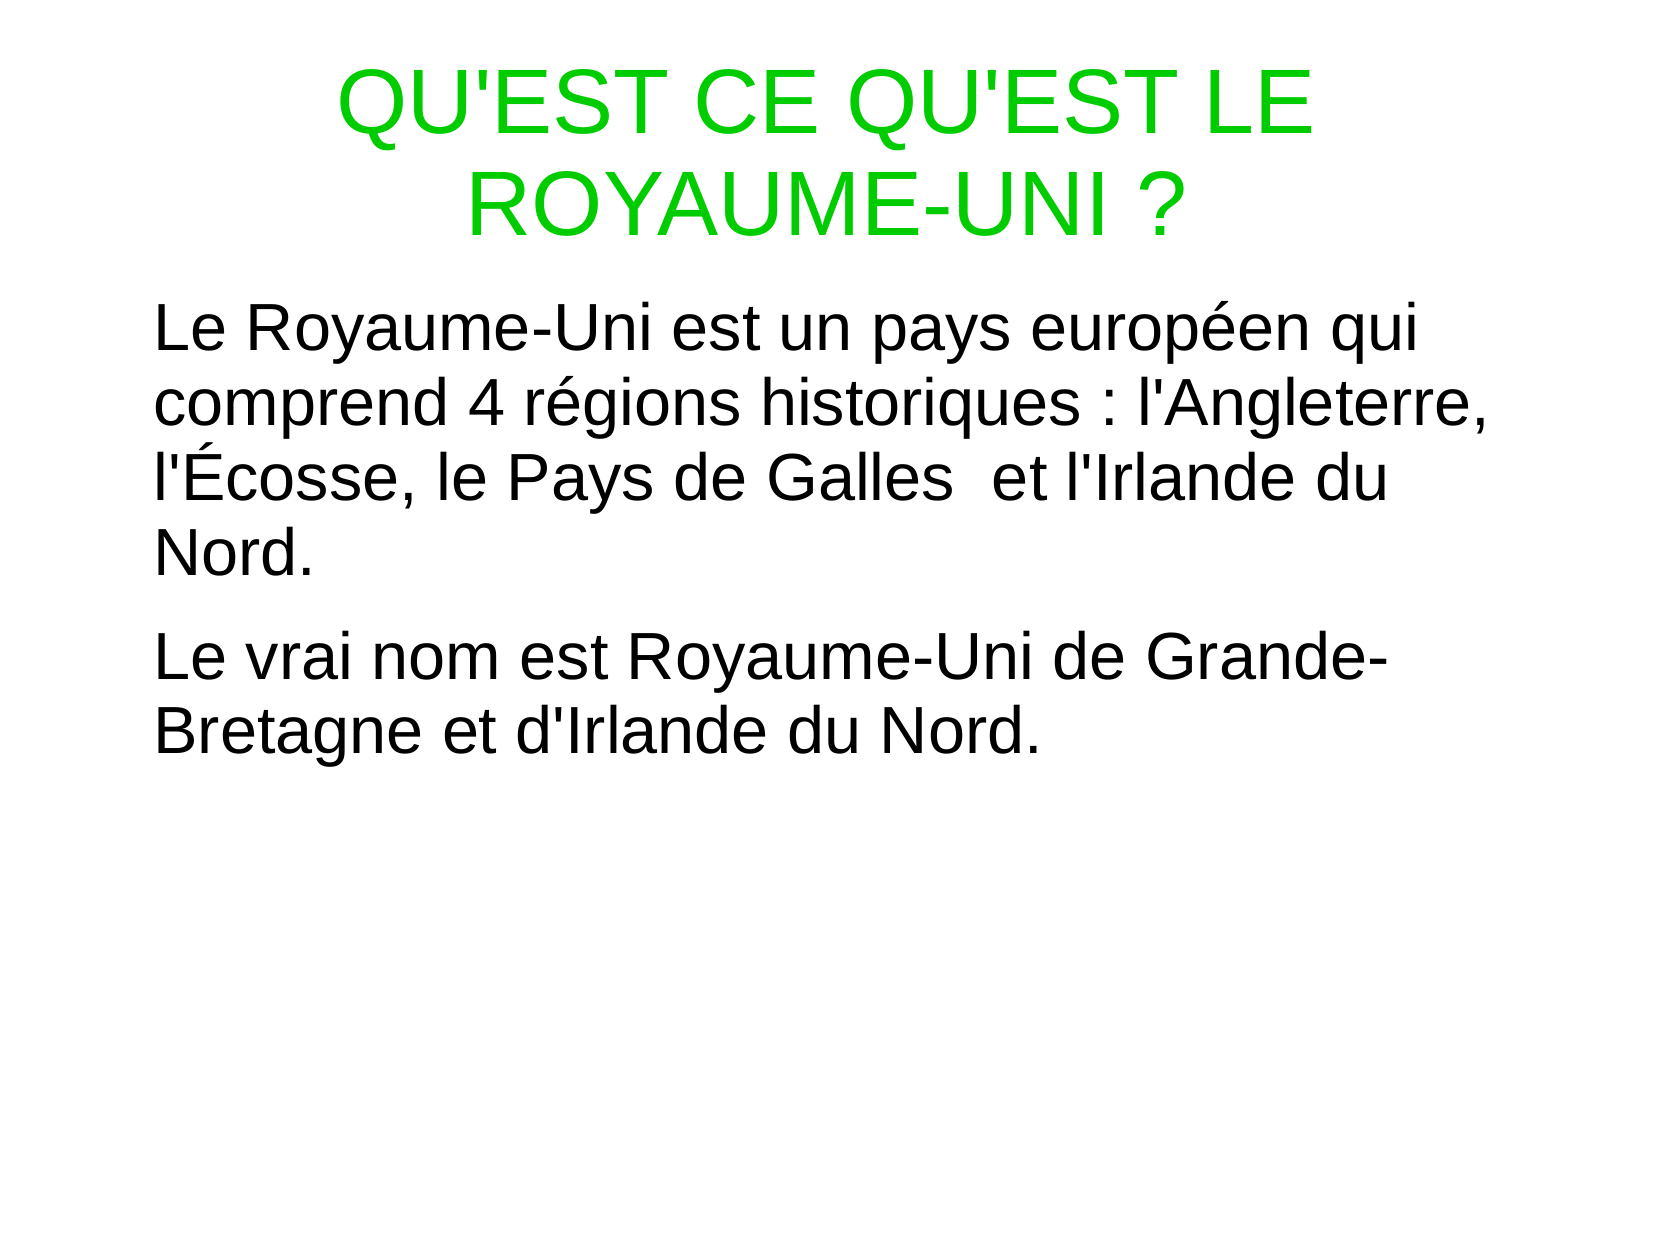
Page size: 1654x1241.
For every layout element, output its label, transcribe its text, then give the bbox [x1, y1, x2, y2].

list Le Royaume-Uni est un pays européen qui comprend 4 régions historiques : l'Angleterre, l'Écosse, le Pays de Galles et l'Irlande du Nord. Le vrai nom est Royaume-Uni de Grande-Bretagne et d'Irlande du Nord. [82, 290, 1571, 1109]
title QU'EST CE QU'EST LE ROYAUME-UNI ? [82, 49, 1571, 257]
